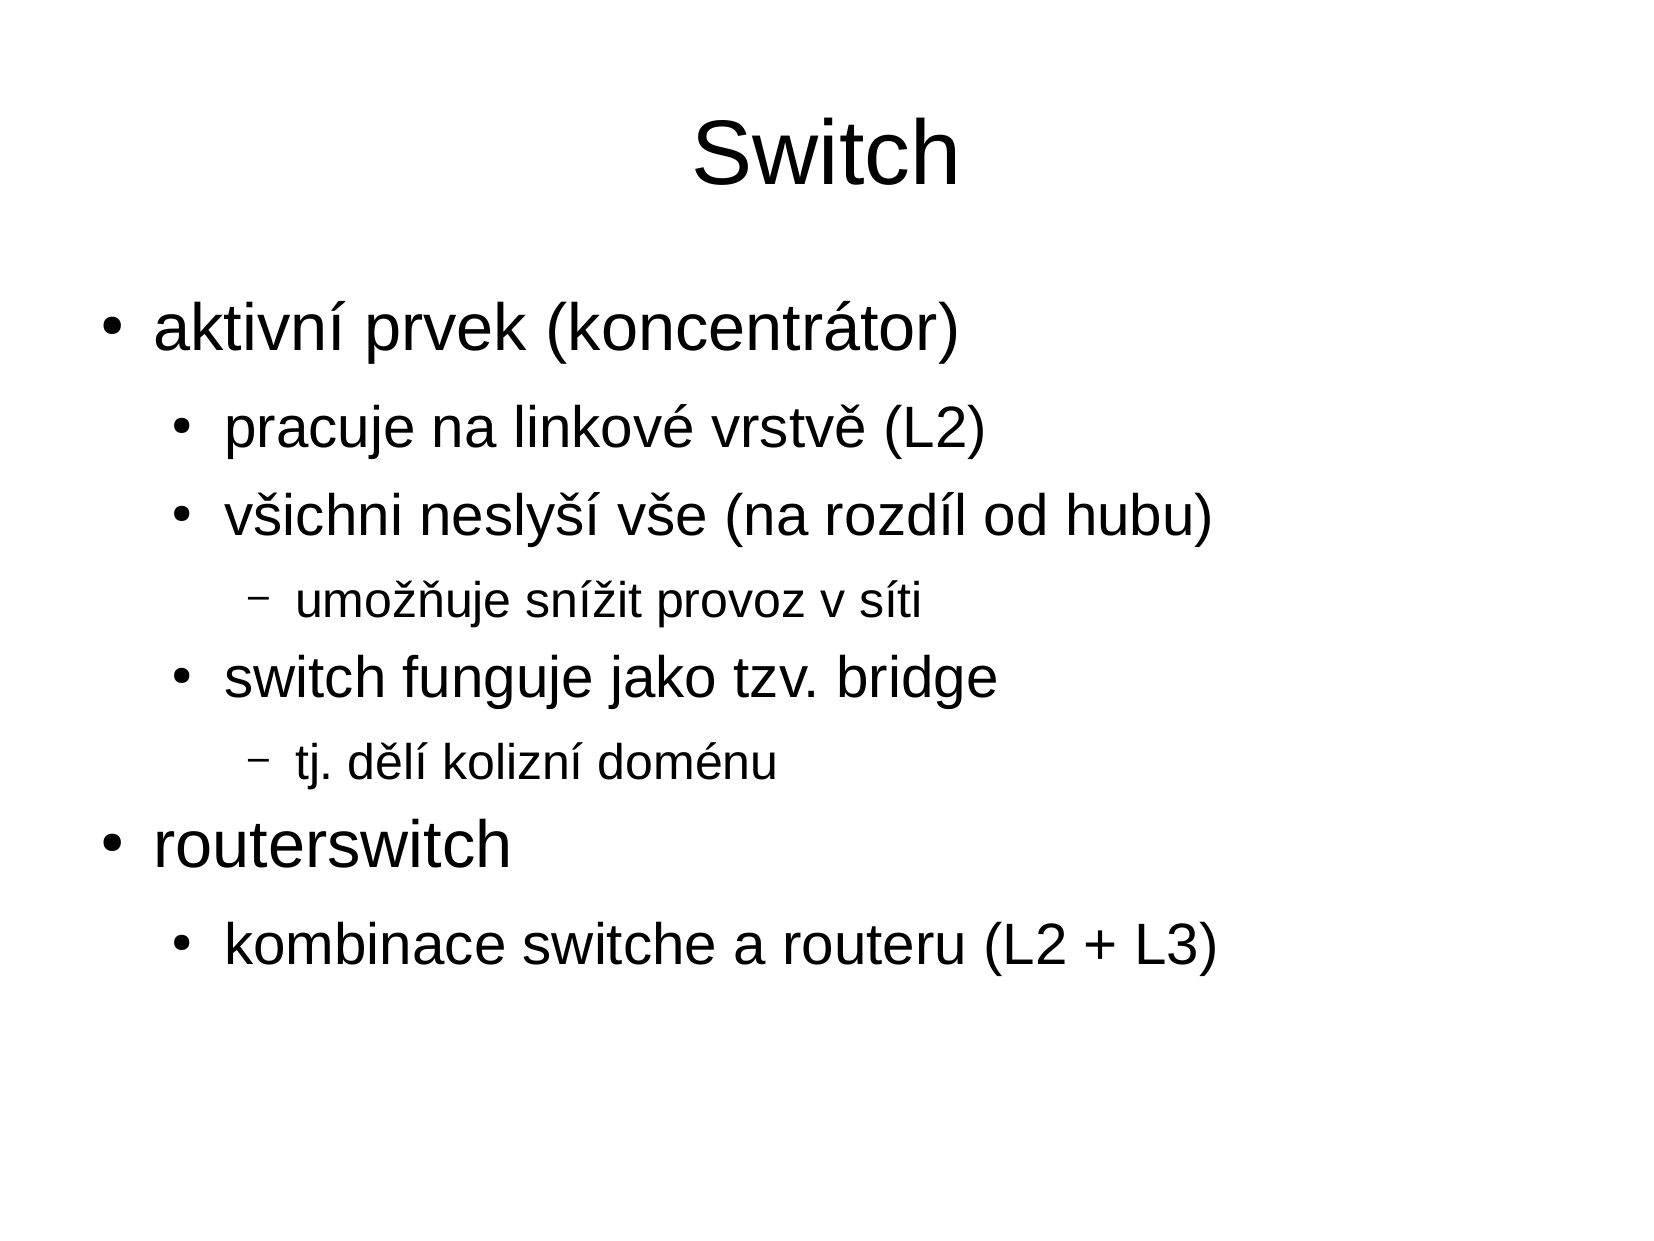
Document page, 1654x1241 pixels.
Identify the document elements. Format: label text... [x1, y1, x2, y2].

list aktivní prvek (koncentrátor) pracuje na linkové vrstvě (L2) všichni neslyší vše (na rozdíl od hubu) umožňuje snížit provoz v síti switch funguje jako tzv. bridge tj. dělí kolizní doménu routerswitch kombinace switche a routeru (L2 + L3) [82, 290, 1571, 1094]
title Switch [82, 56, 1571, 250]
